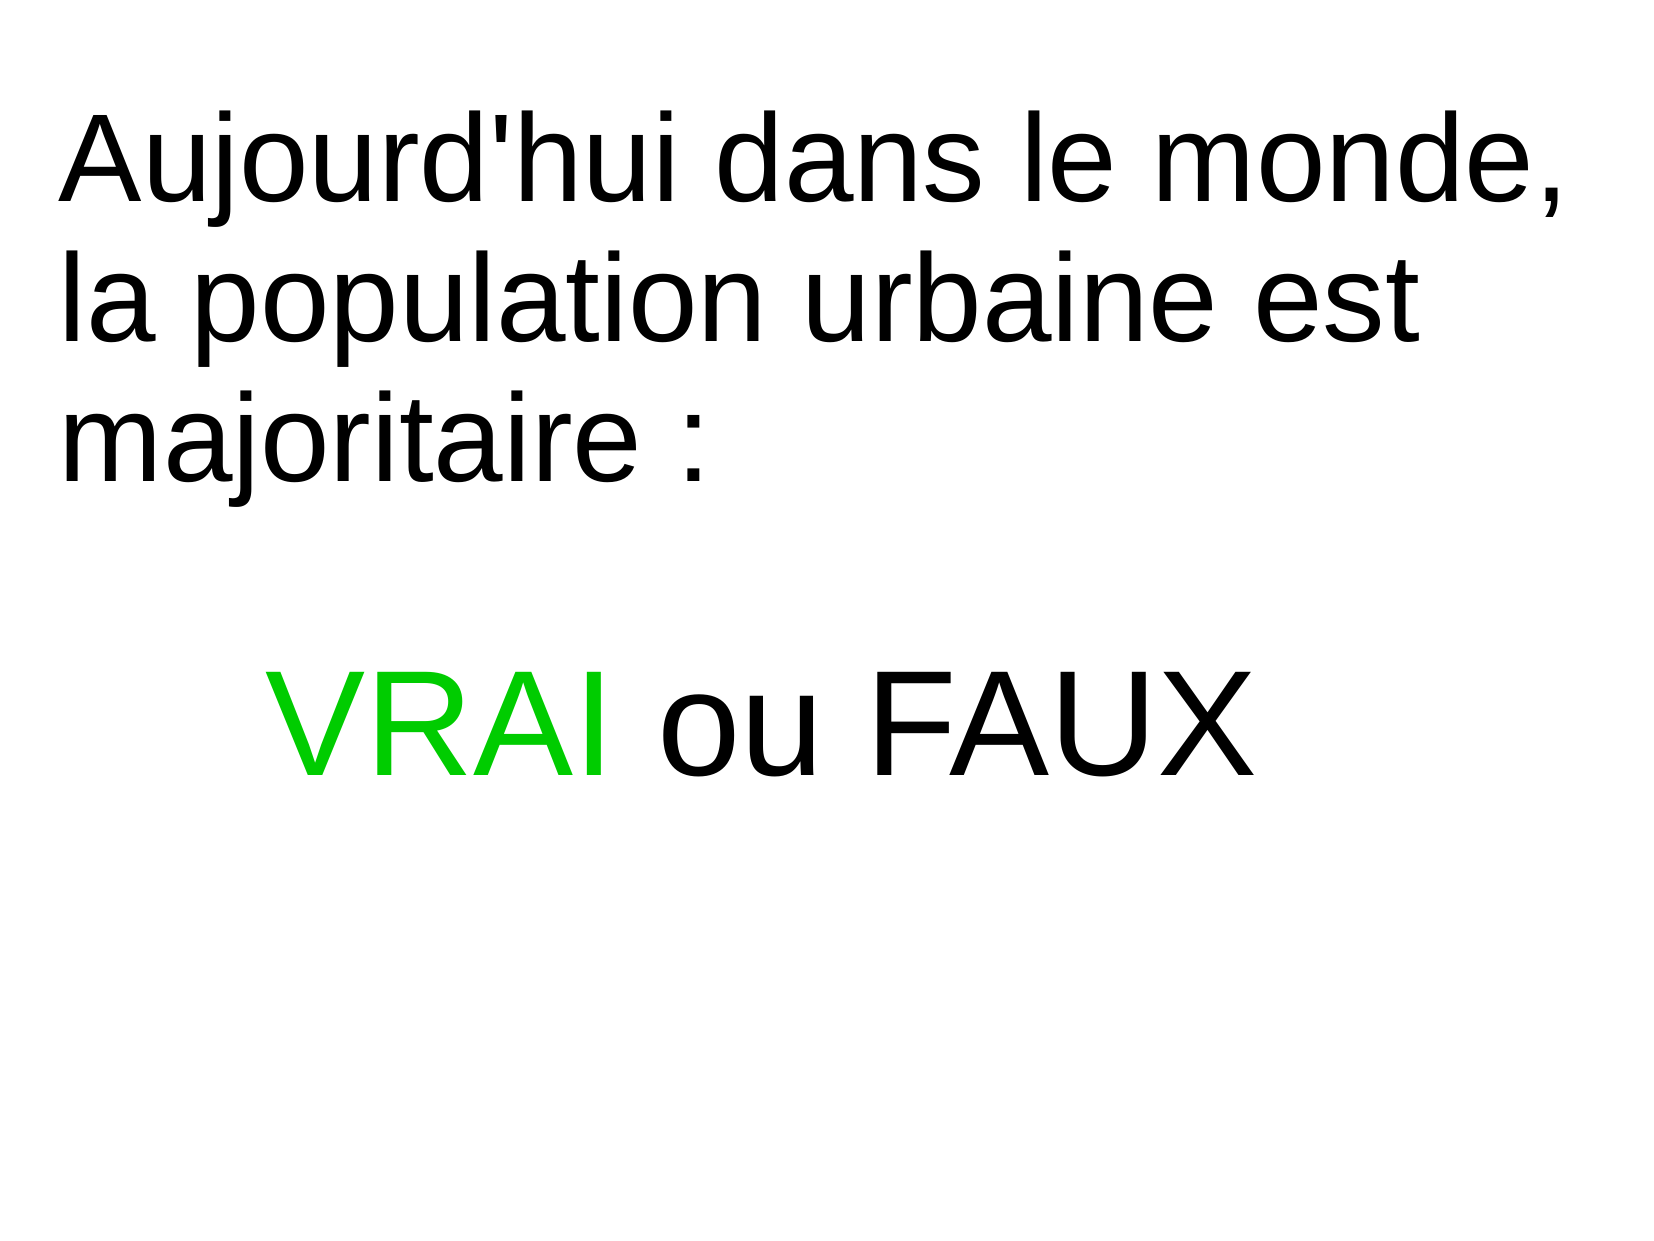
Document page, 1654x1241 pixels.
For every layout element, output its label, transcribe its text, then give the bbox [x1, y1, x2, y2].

title Aujourd'hui dans le monde, la population urbaine est majoritaire : [59, 88, 1654, 508]
title VRAI ou FAUX [265, 590, 1388, 857]
